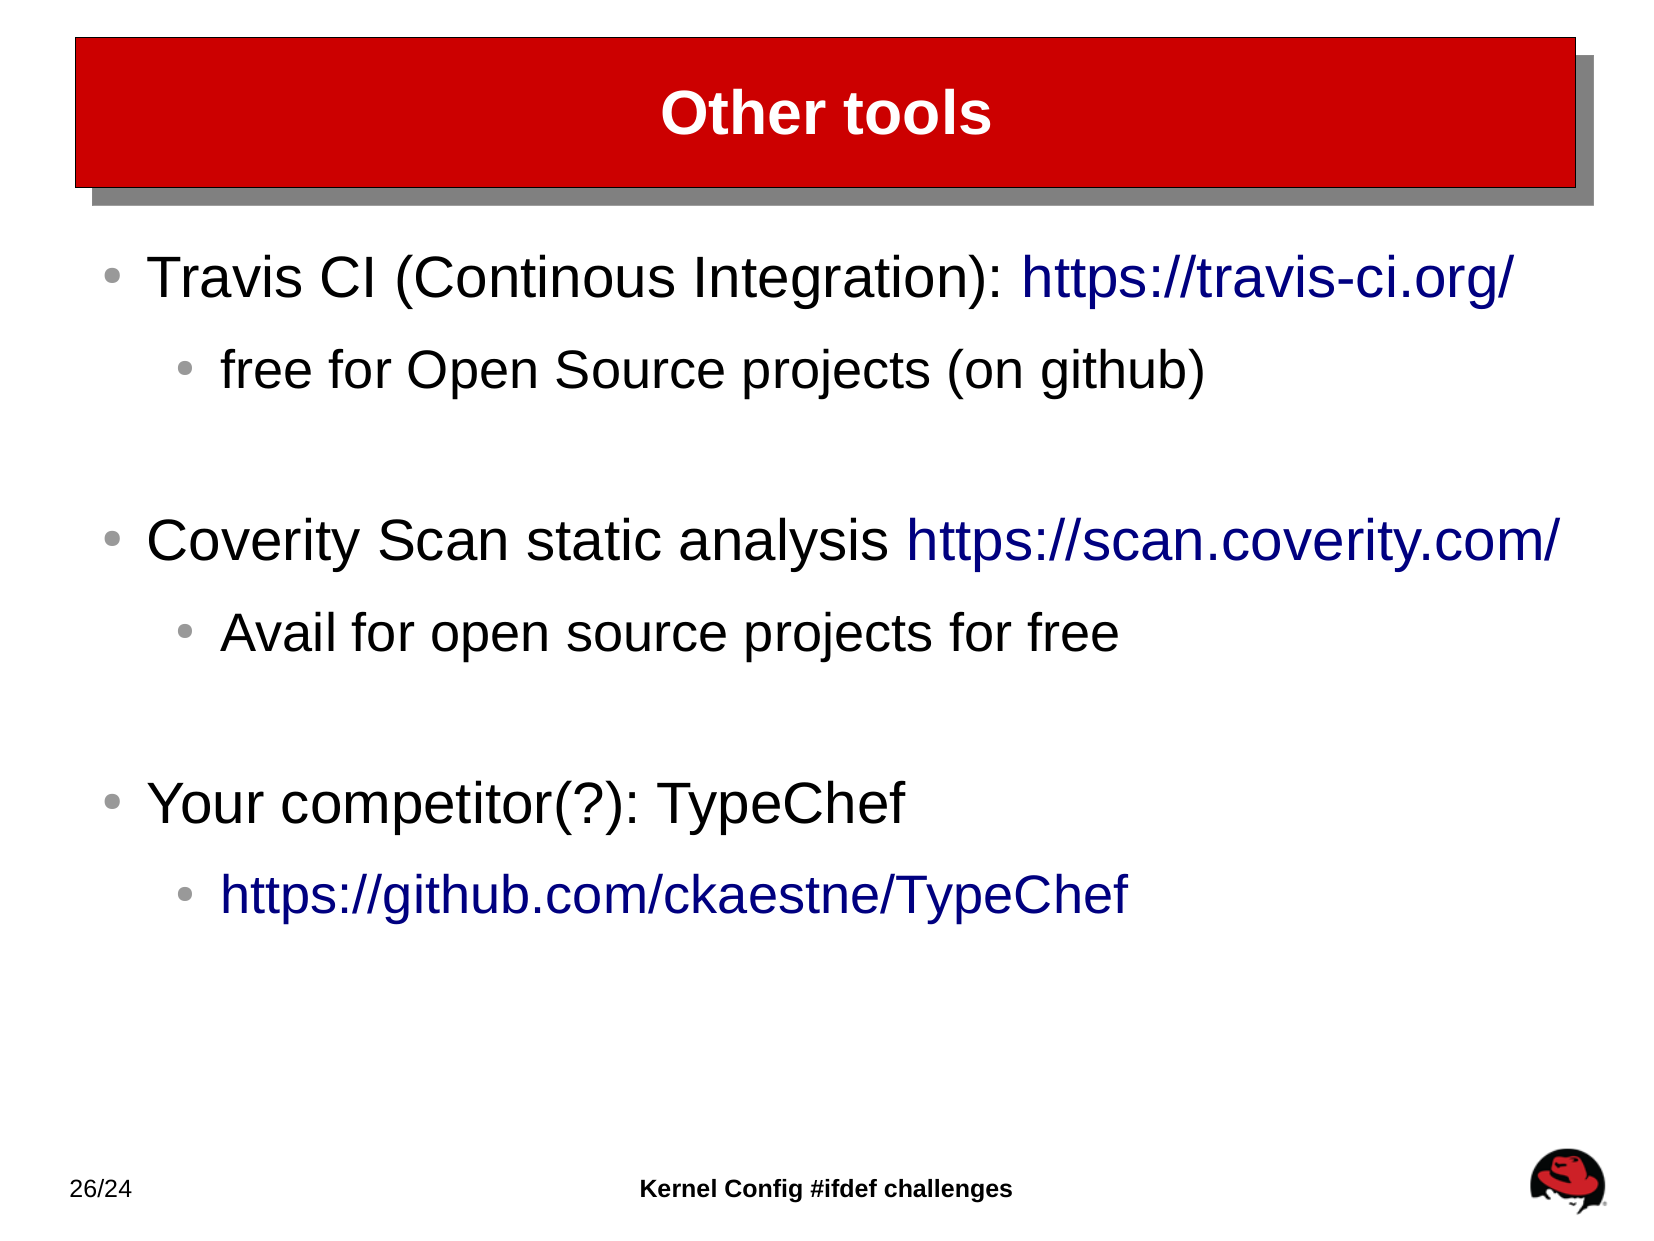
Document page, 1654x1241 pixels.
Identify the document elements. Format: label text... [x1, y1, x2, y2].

title Other tools [82, 37, 1571, 188]
text_box [86, 244, 1576, 1054]
picture [1529, 1146, 1613, 1224]
